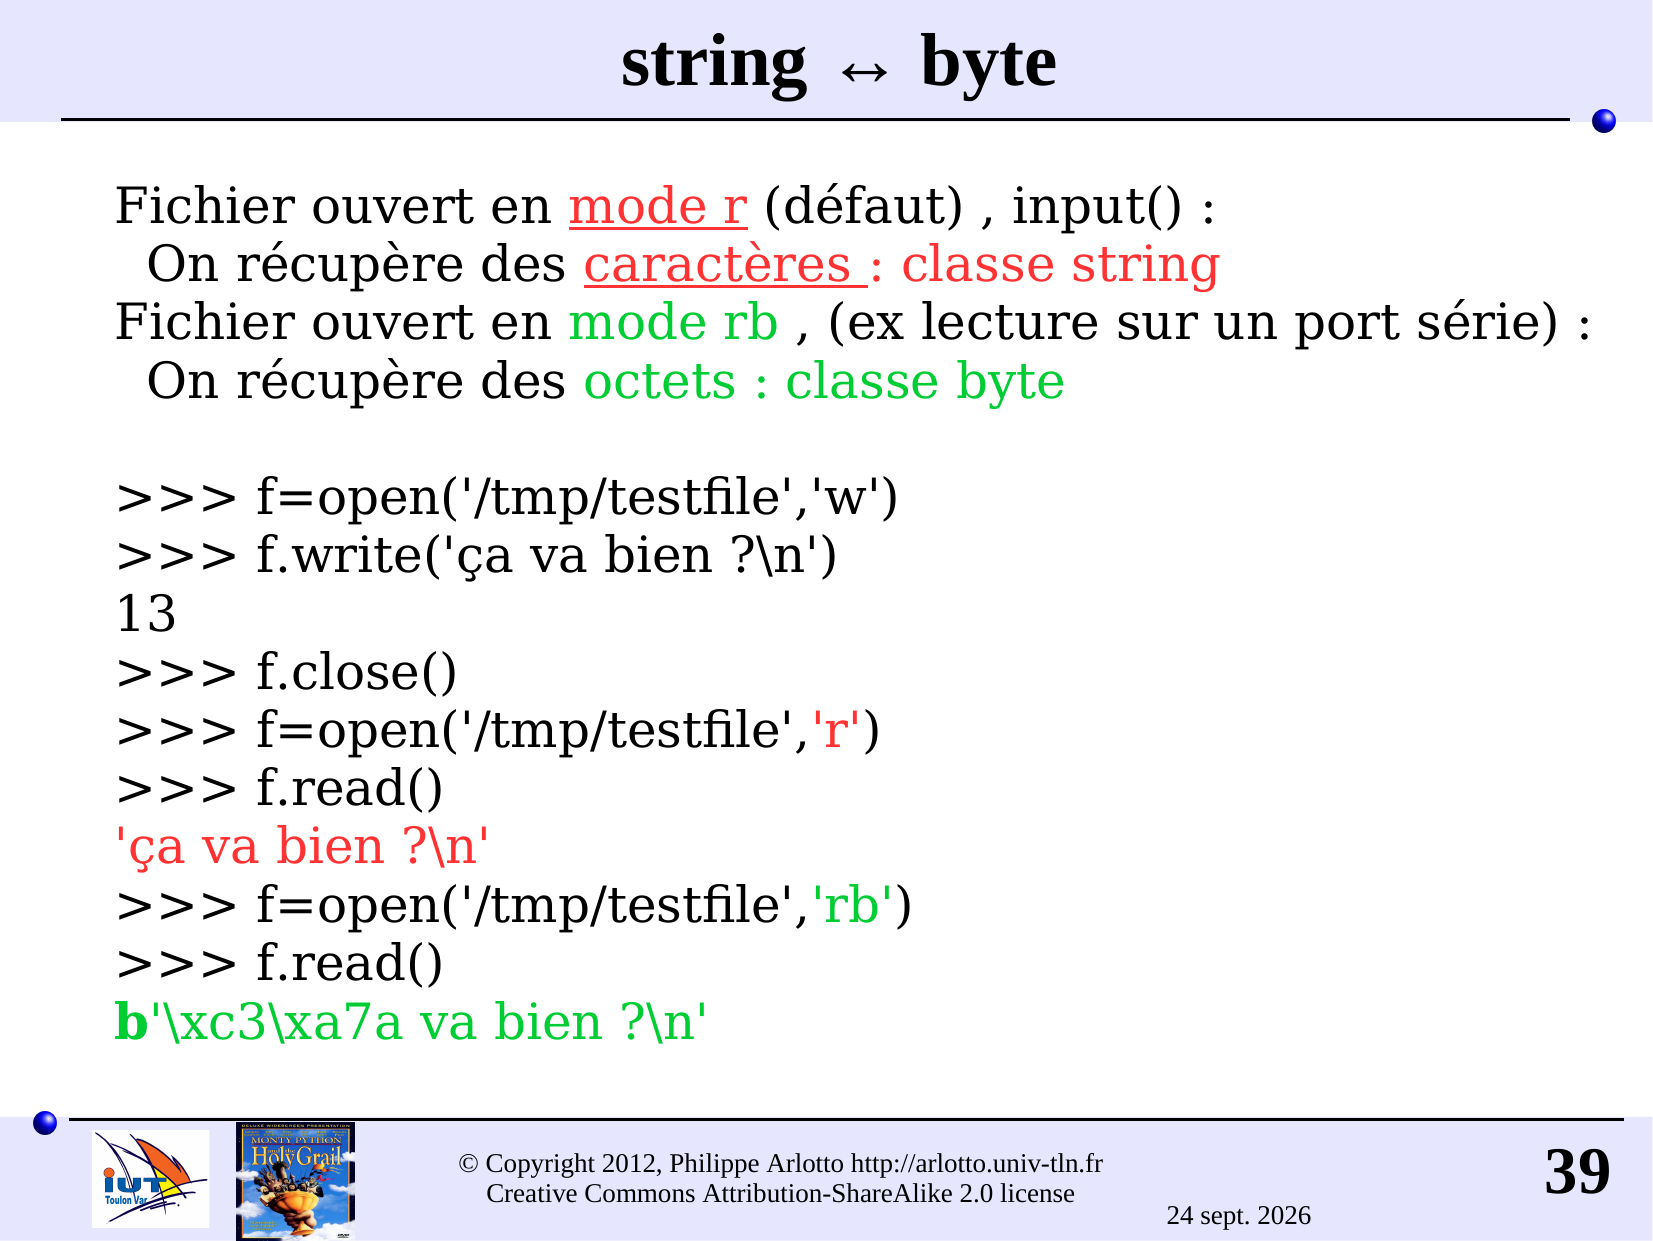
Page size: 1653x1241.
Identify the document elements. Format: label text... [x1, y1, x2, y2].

picture [236, 1173, 355, 1241]
text_box Fichier ouvert en mode r (défaut) , input() : On récupère des caractères : classe string Fichier ouvert en mode rb , (ex lecture sur un port série) : On récupère des octets : classe byte >>> f=open('/tmp/testfile','w') >>> f.write('ça va bien ?\n') 13 >>> f.close() >>> f=open('/tmp/testfile','r') >>> f.read() 'ça va bien ?\n' >>> f=open('/tmp/testfile','rb') >>> f.read() b'\xc3\xa7a va bien ?\n' [114, 176, 1610, 1173]
title string ↔ byte [95, 14, 1585, 107]
